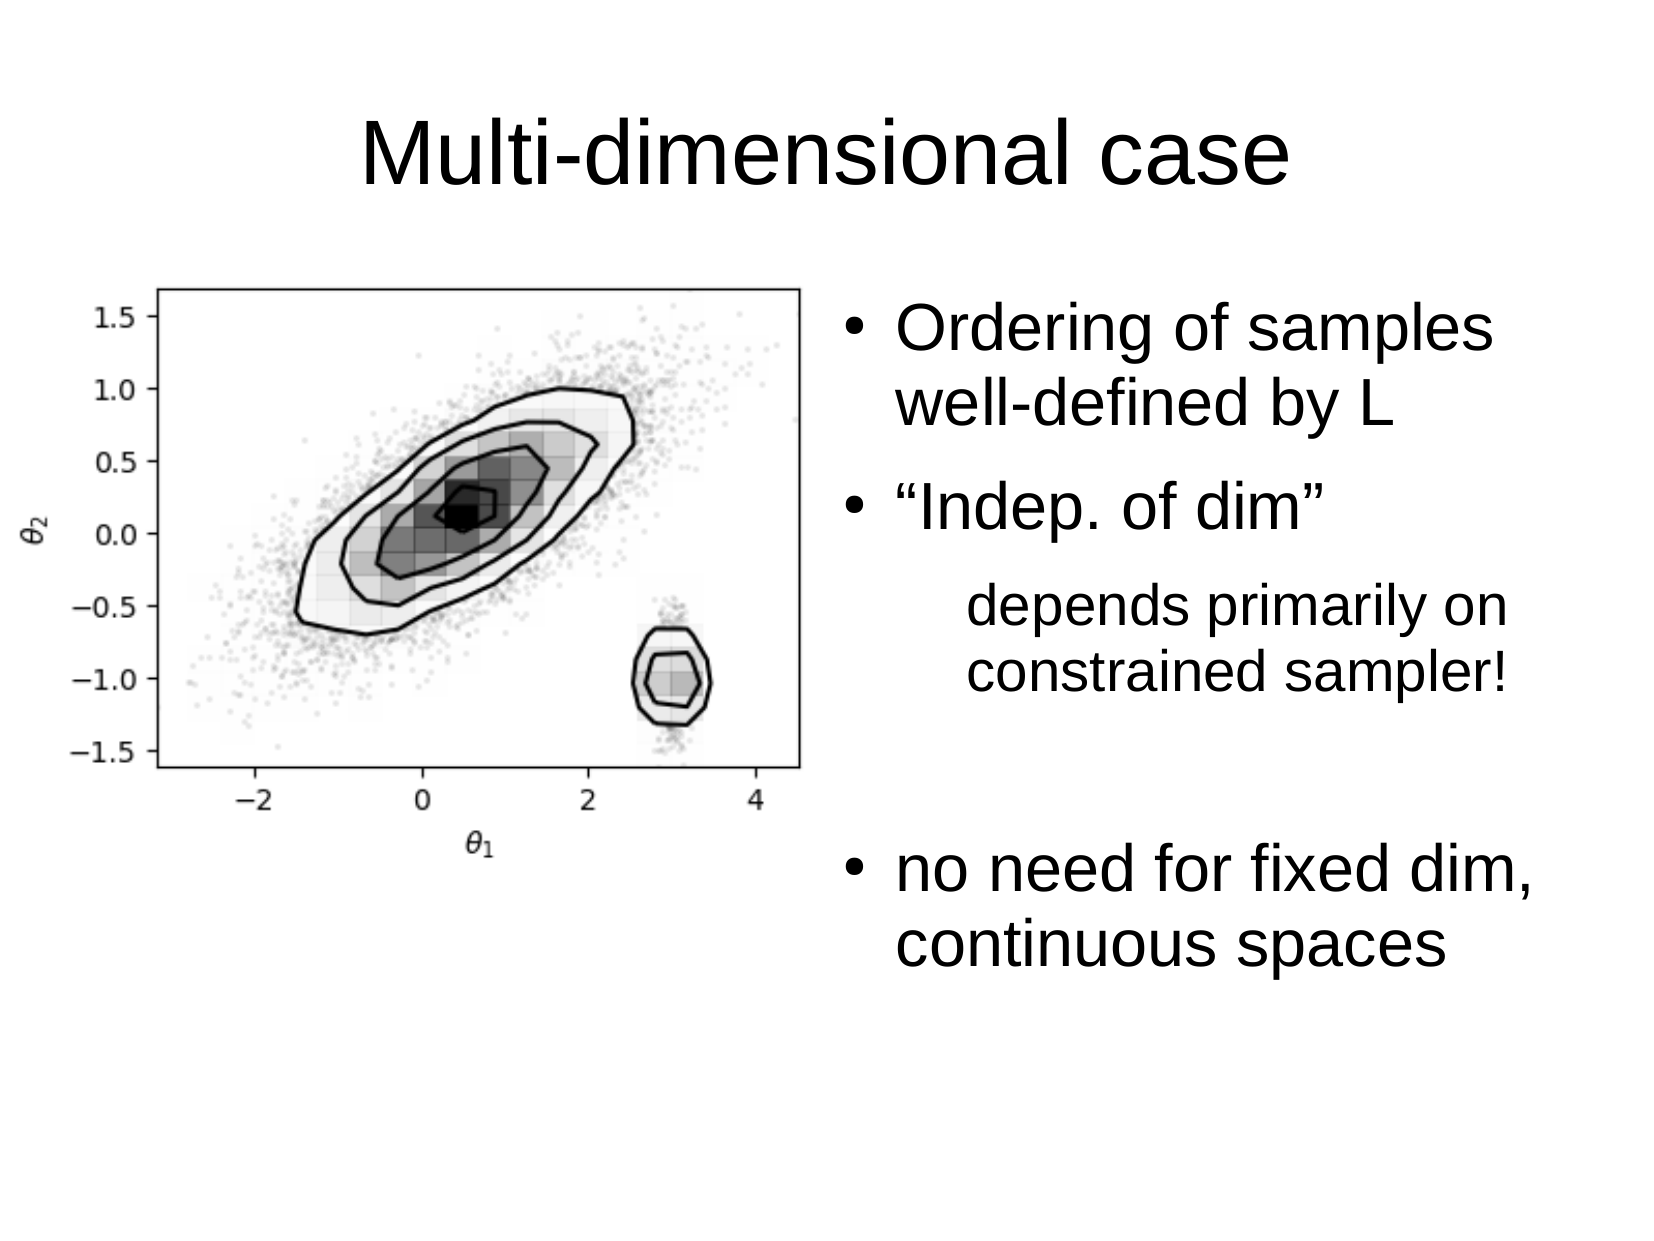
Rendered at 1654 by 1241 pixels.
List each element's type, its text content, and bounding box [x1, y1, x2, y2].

picture [0, 262, 826, 885]
title Multi-dimensional case [82, 49, 1571, 257]
list Ordering of samples well-defined by L “Indep. of dim” depends primarily on constrained sampler! no need for fixed dim, continuous spaces [825, 290, 1571, 1126]
